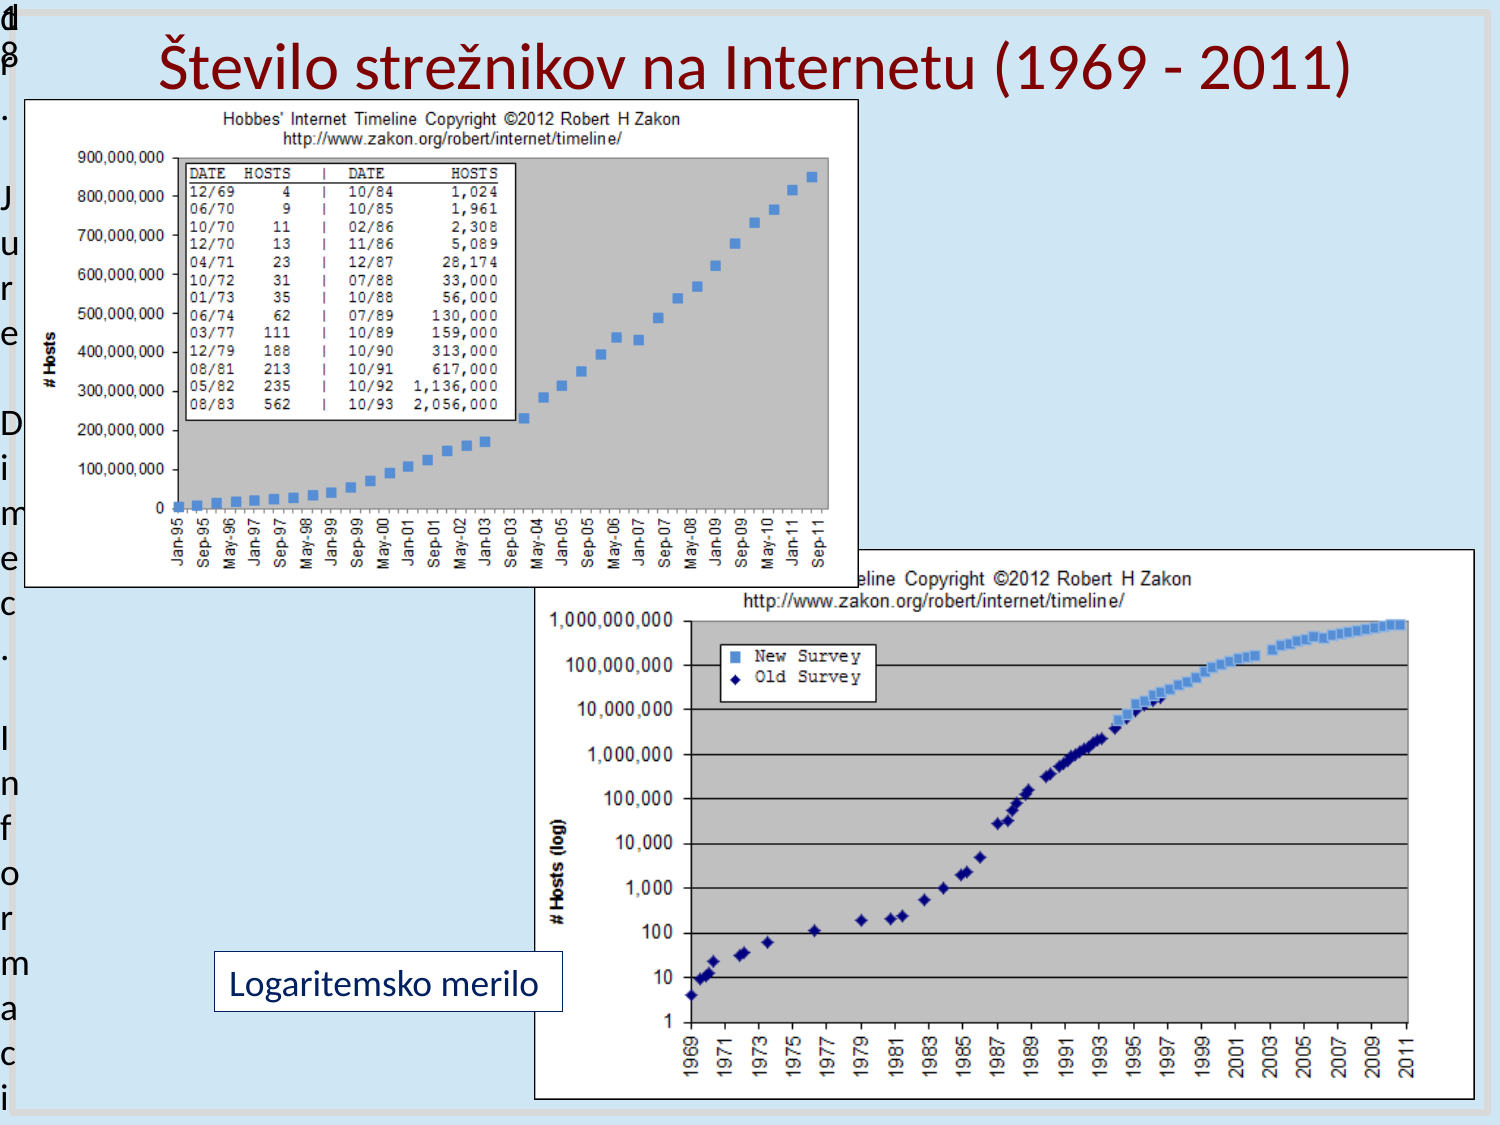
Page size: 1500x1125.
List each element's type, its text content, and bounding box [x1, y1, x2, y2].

text_box Logaritemsko merilo [214, 951, 563, 1012]
title Število strežnikov na Internetu (1969 - 2011) [37, 24, 1475, 100]
picture [24, 99, 1475, 1100]
